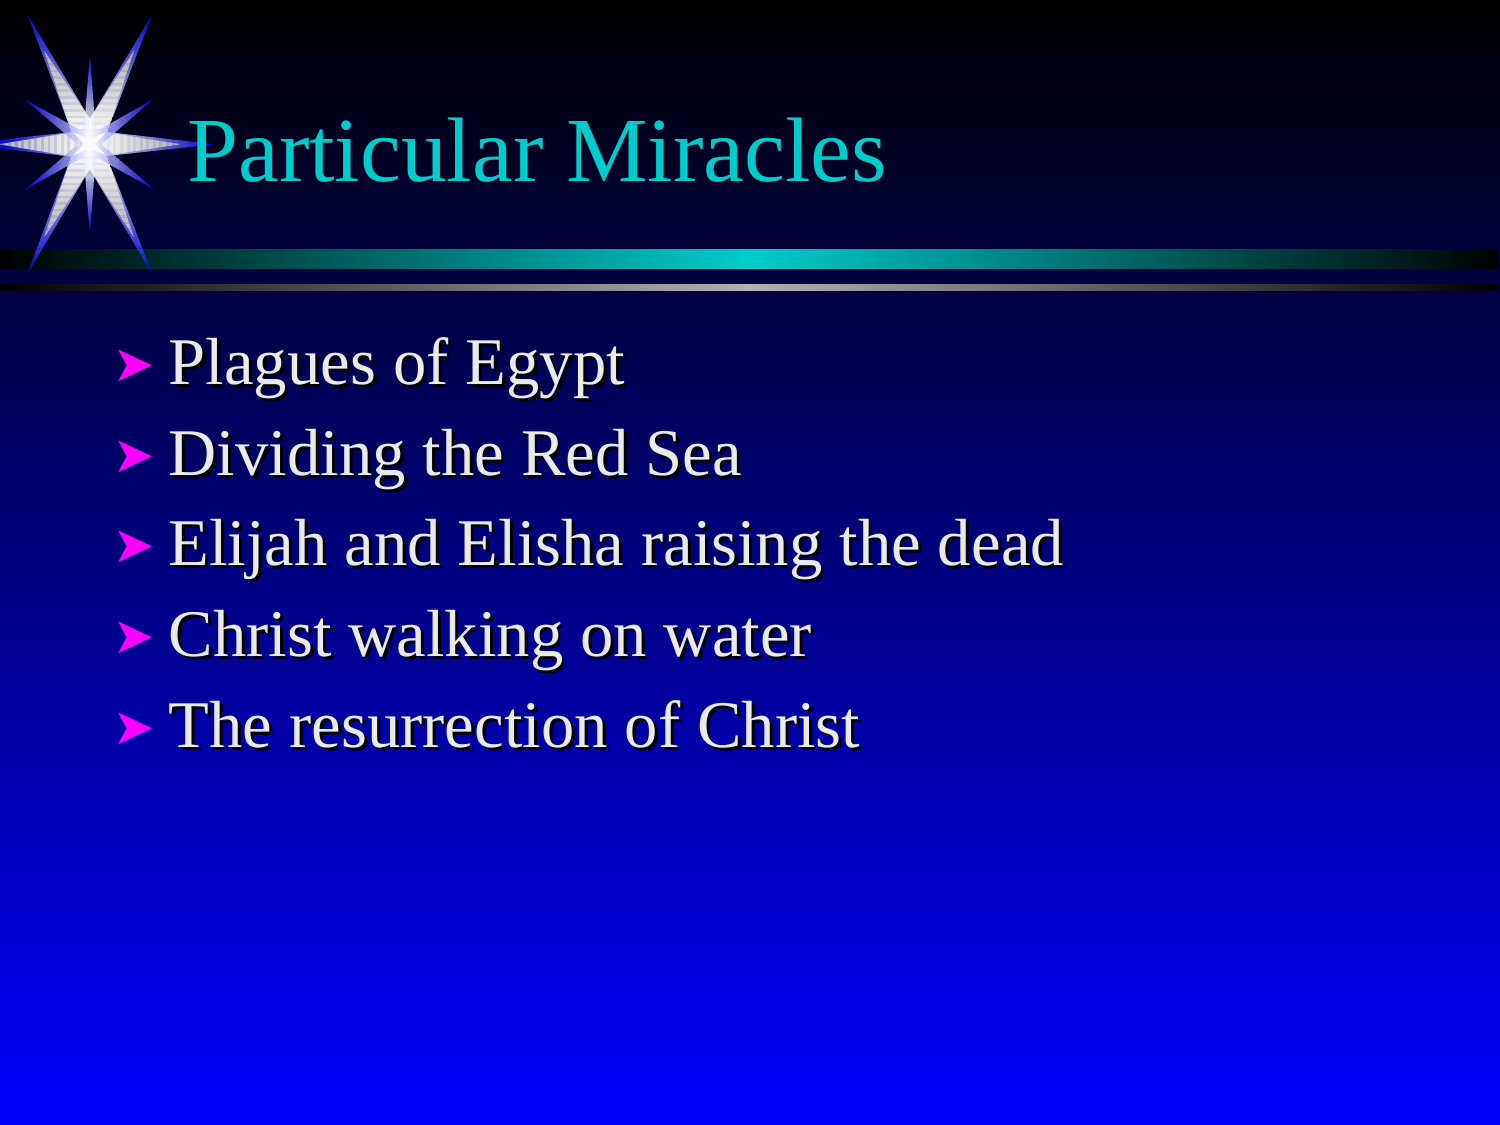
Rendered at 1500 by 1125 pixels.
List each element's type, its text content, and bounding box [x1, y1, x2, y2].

title Particular Miracles [187, 56, 1463, 244]
list Plagues of Egypt Dividing the Red Sea Elijah and Elisha raising the dead Christ walking on water The resurrection of Christ [112, 324, 1388, 1001]
